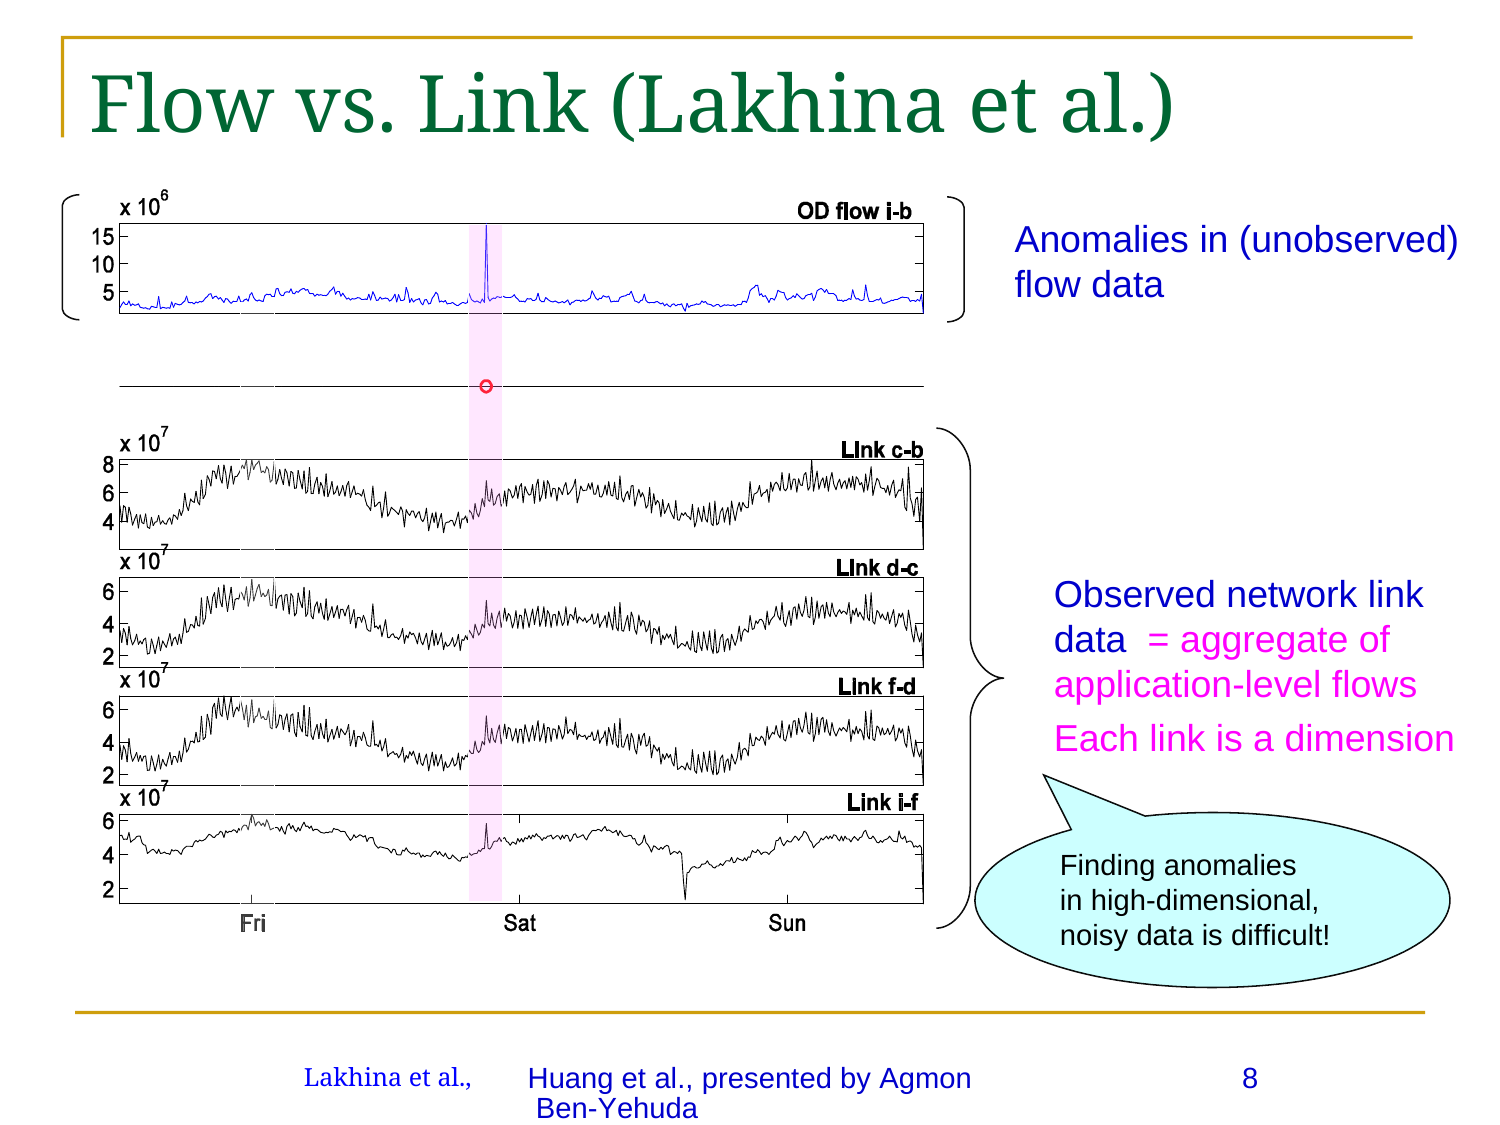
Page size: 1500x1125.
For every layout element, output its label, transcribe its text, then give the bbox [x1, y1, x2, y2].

text_box Anomalies in (unobserved) flow data [999, 207, 1488, 313]
text_box [89, 188, 936, 978]
text_box Lakhina et al., [74, 1050, 487, 1100]
text_box Finding anomalies in high-dimensional, noisy data is difficult! [974, 774, 1450, 988]
text_box Flow vs. Link (Lakhina et al.) [75, 45, 1426, 188]
text_box Observed network link data = aggregate of application-level flows Each link is a dimension [1039, 562, 1476, 768]
